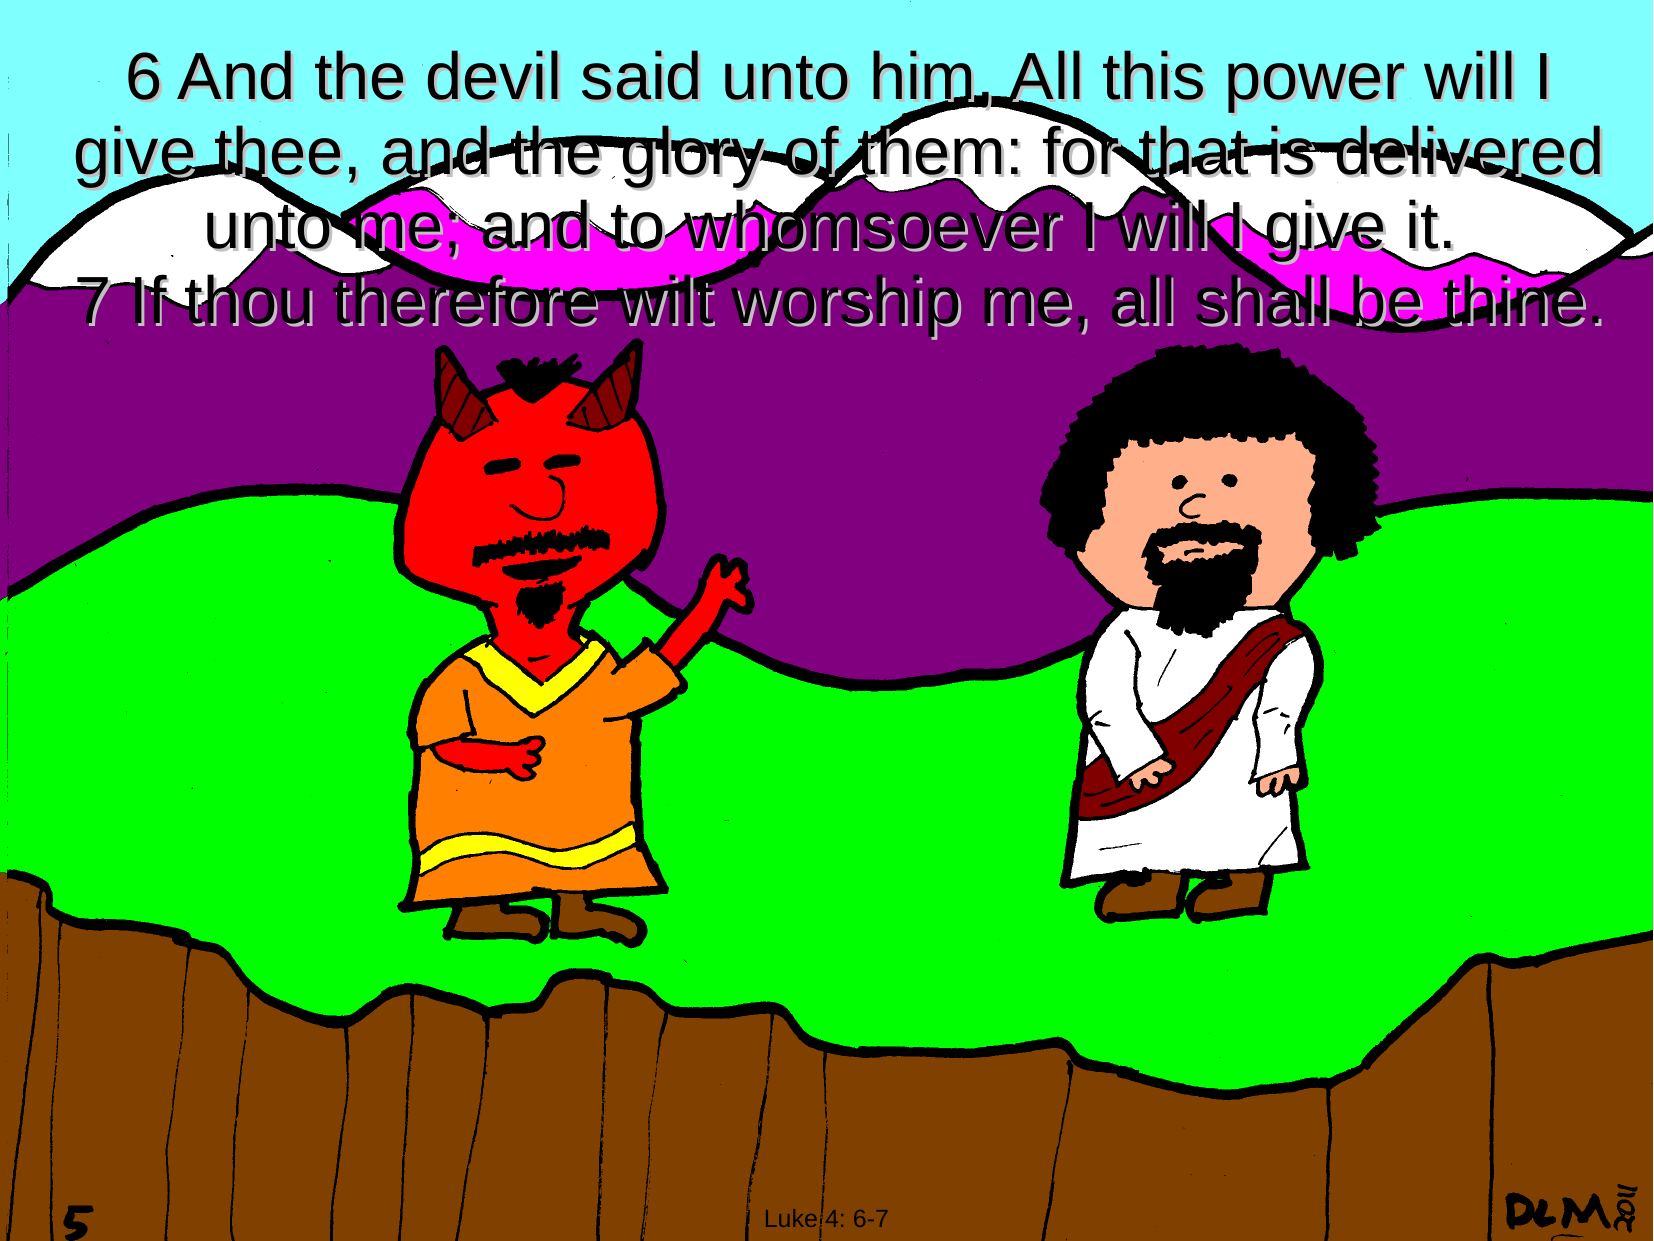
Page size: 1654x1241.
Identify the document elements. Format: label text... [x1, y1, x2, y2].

picture [0, 0, 1653, 1197]
text_box 6 And the devil said unto him, All this power will I give thee, and the glory of them: for that is delivered unto me; and to whomsoever I will I give it. 7 If thou therefore wilt worship me, all shall be thine. [55, 31, 1626, 346]
text_box Luke 4: 6-7 [0, 1197, 1653, 1241]
